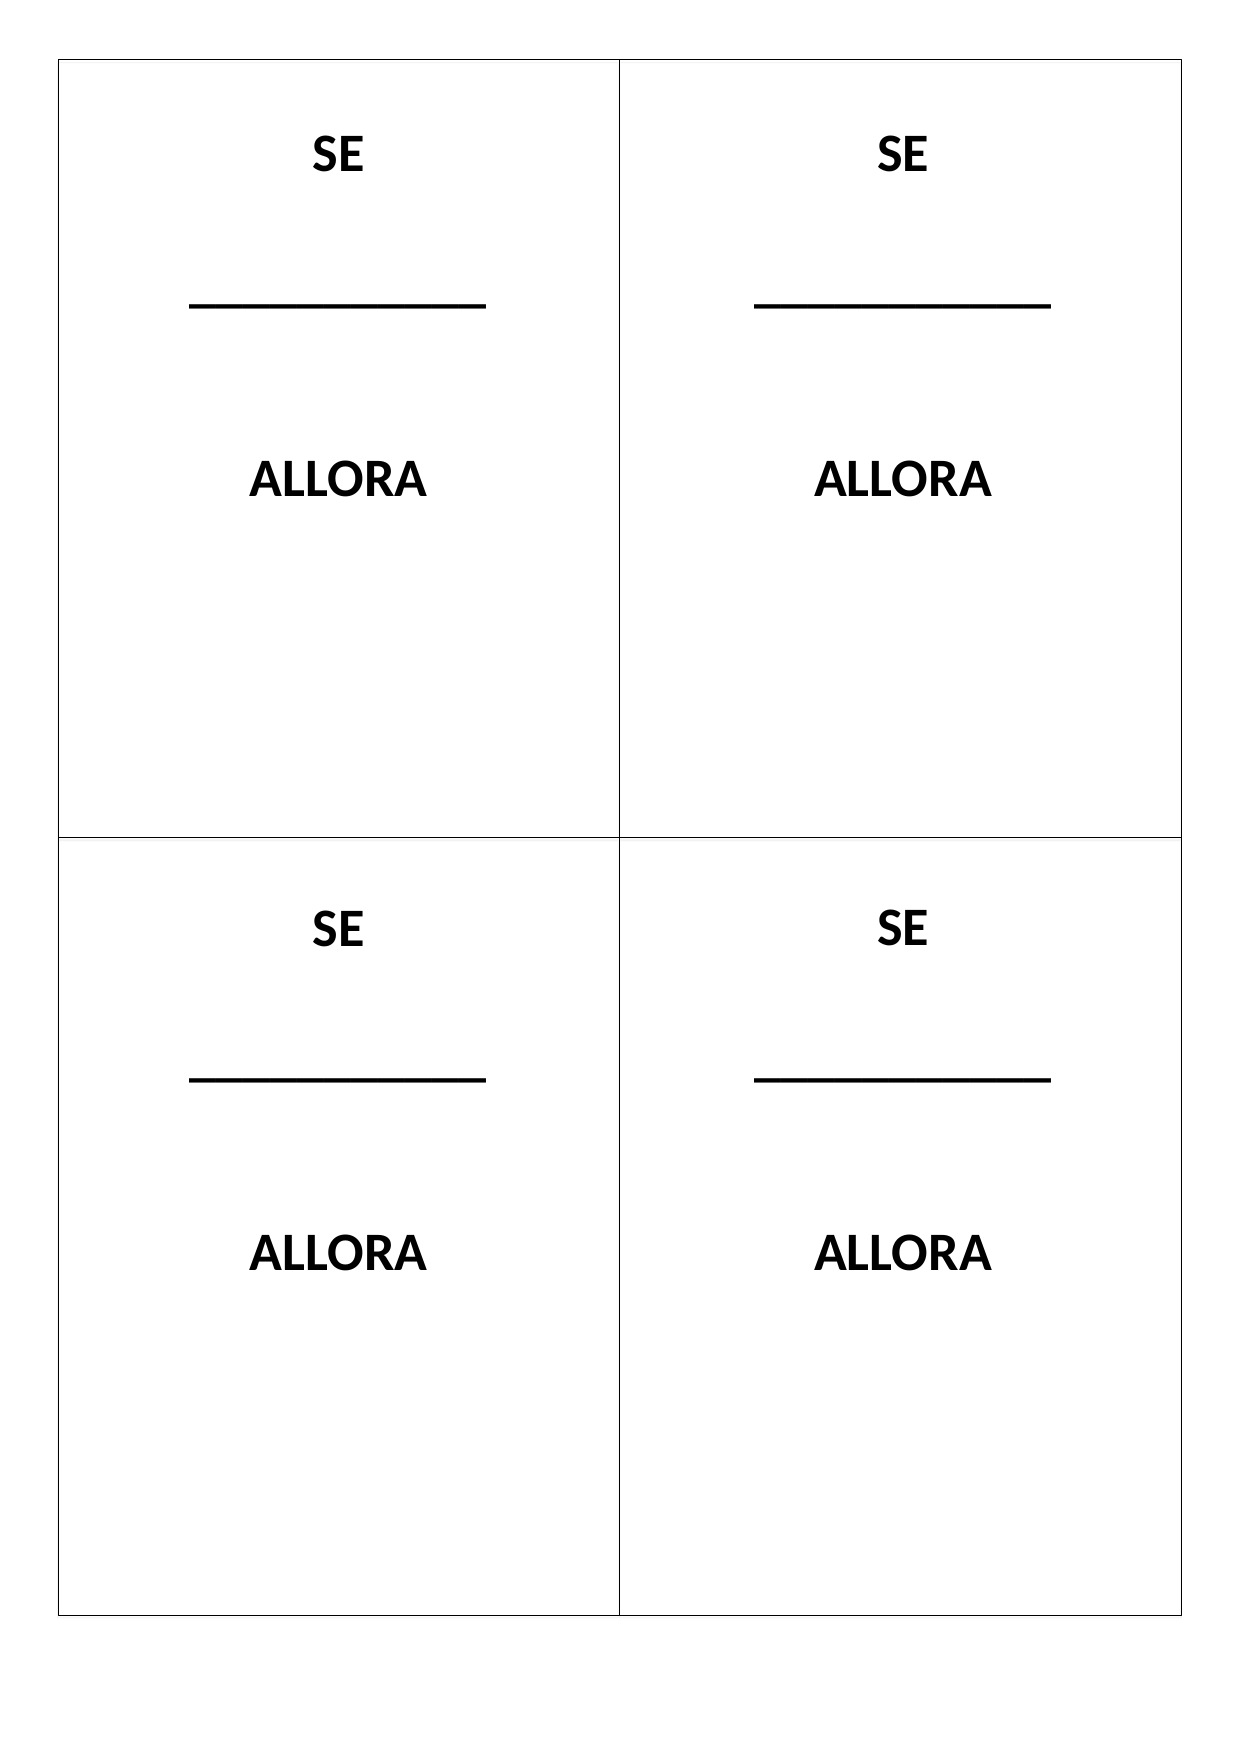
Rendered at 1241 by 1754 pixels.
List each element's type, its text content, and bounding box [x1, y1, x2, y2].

text_box SE ___________ ALLORA [94, 884, 583, 1290]
text_box SE ___________ ALLORA [94, 110, 583, 515]
text_box SE ___________ ALLORA [659, 883, 1147, 1289]
text_box SE ___________ ALLORA [659, 109, 1147, 515]
